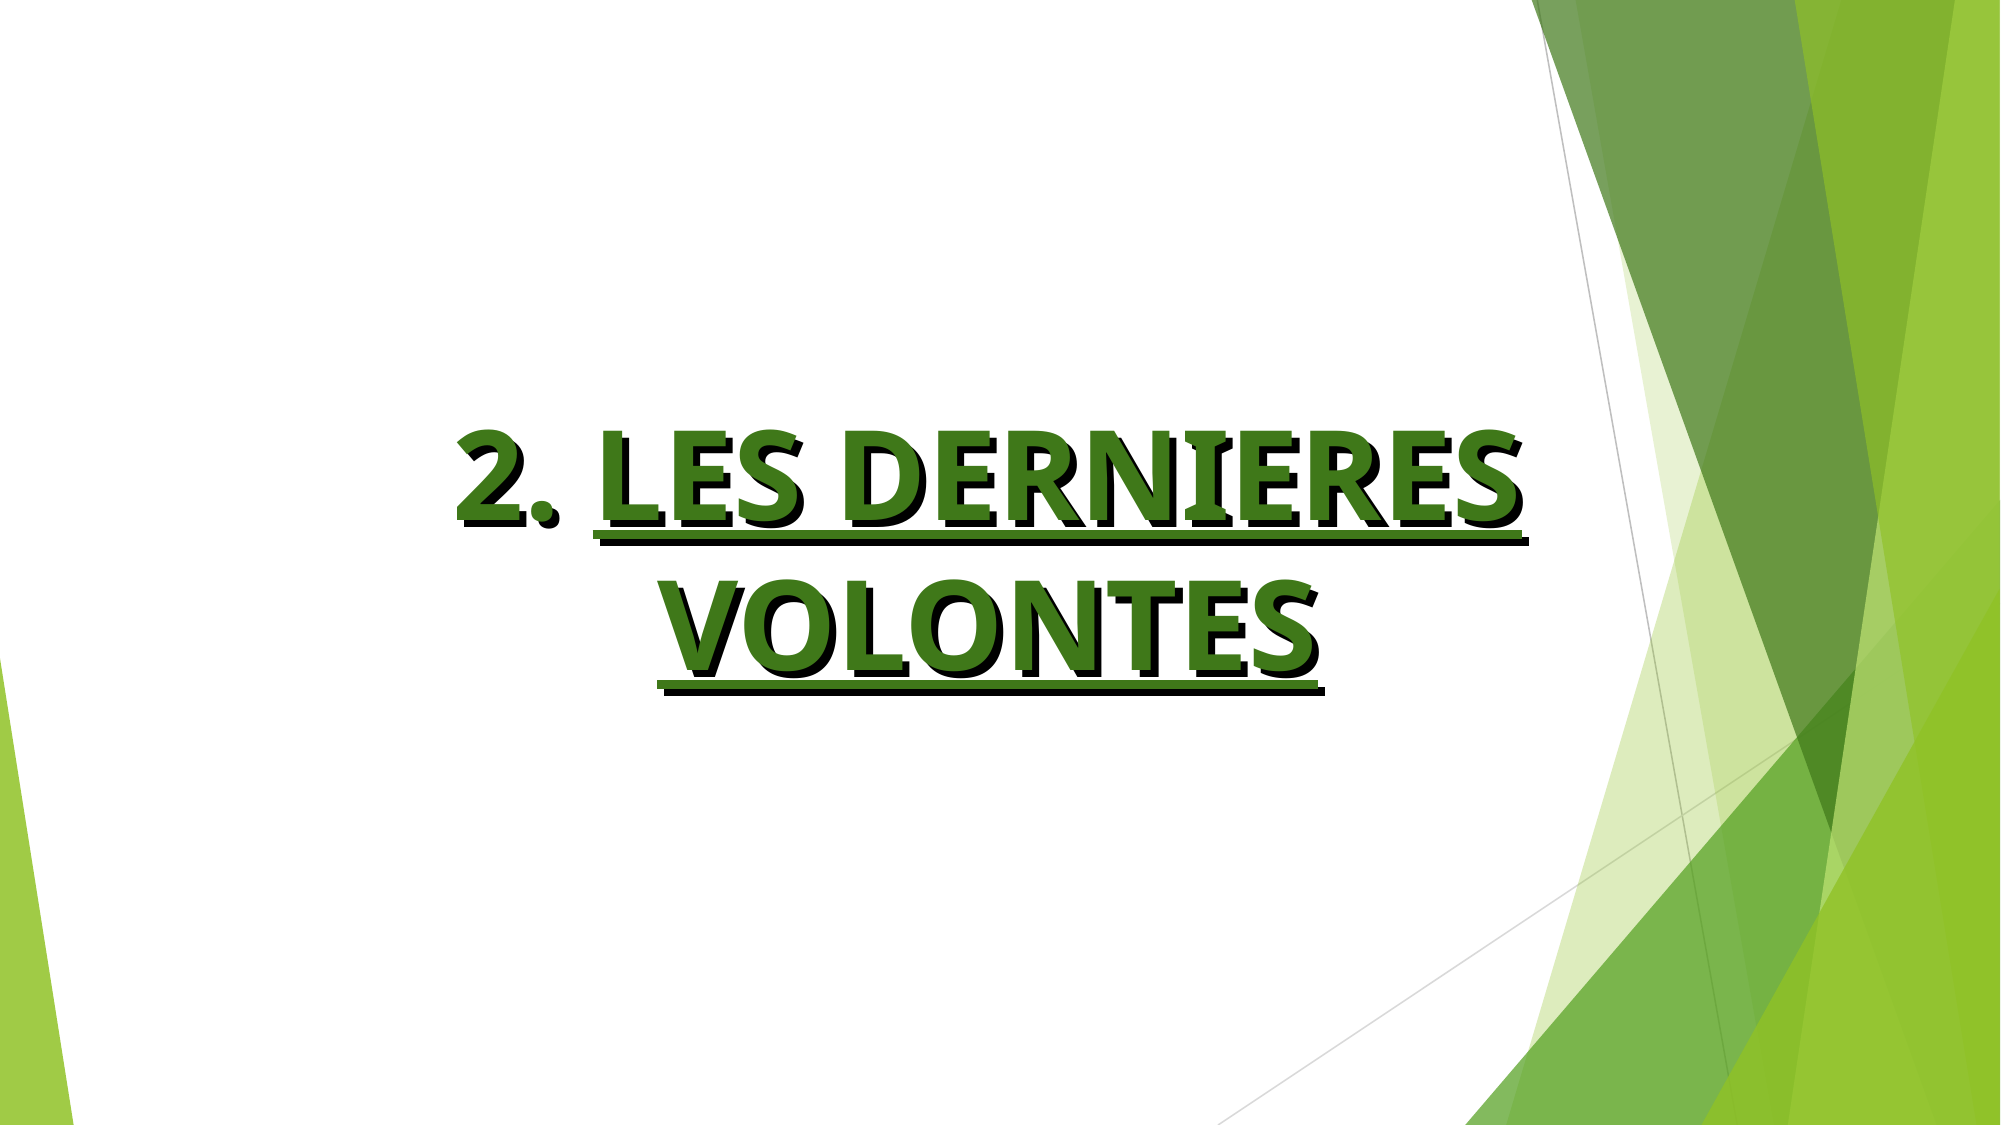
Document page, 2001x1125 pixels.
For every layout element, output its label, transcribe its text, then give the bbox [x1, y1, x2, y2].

text_box 2. LES DERNIERES VOLONTES [328, 388, 1647, 703]
